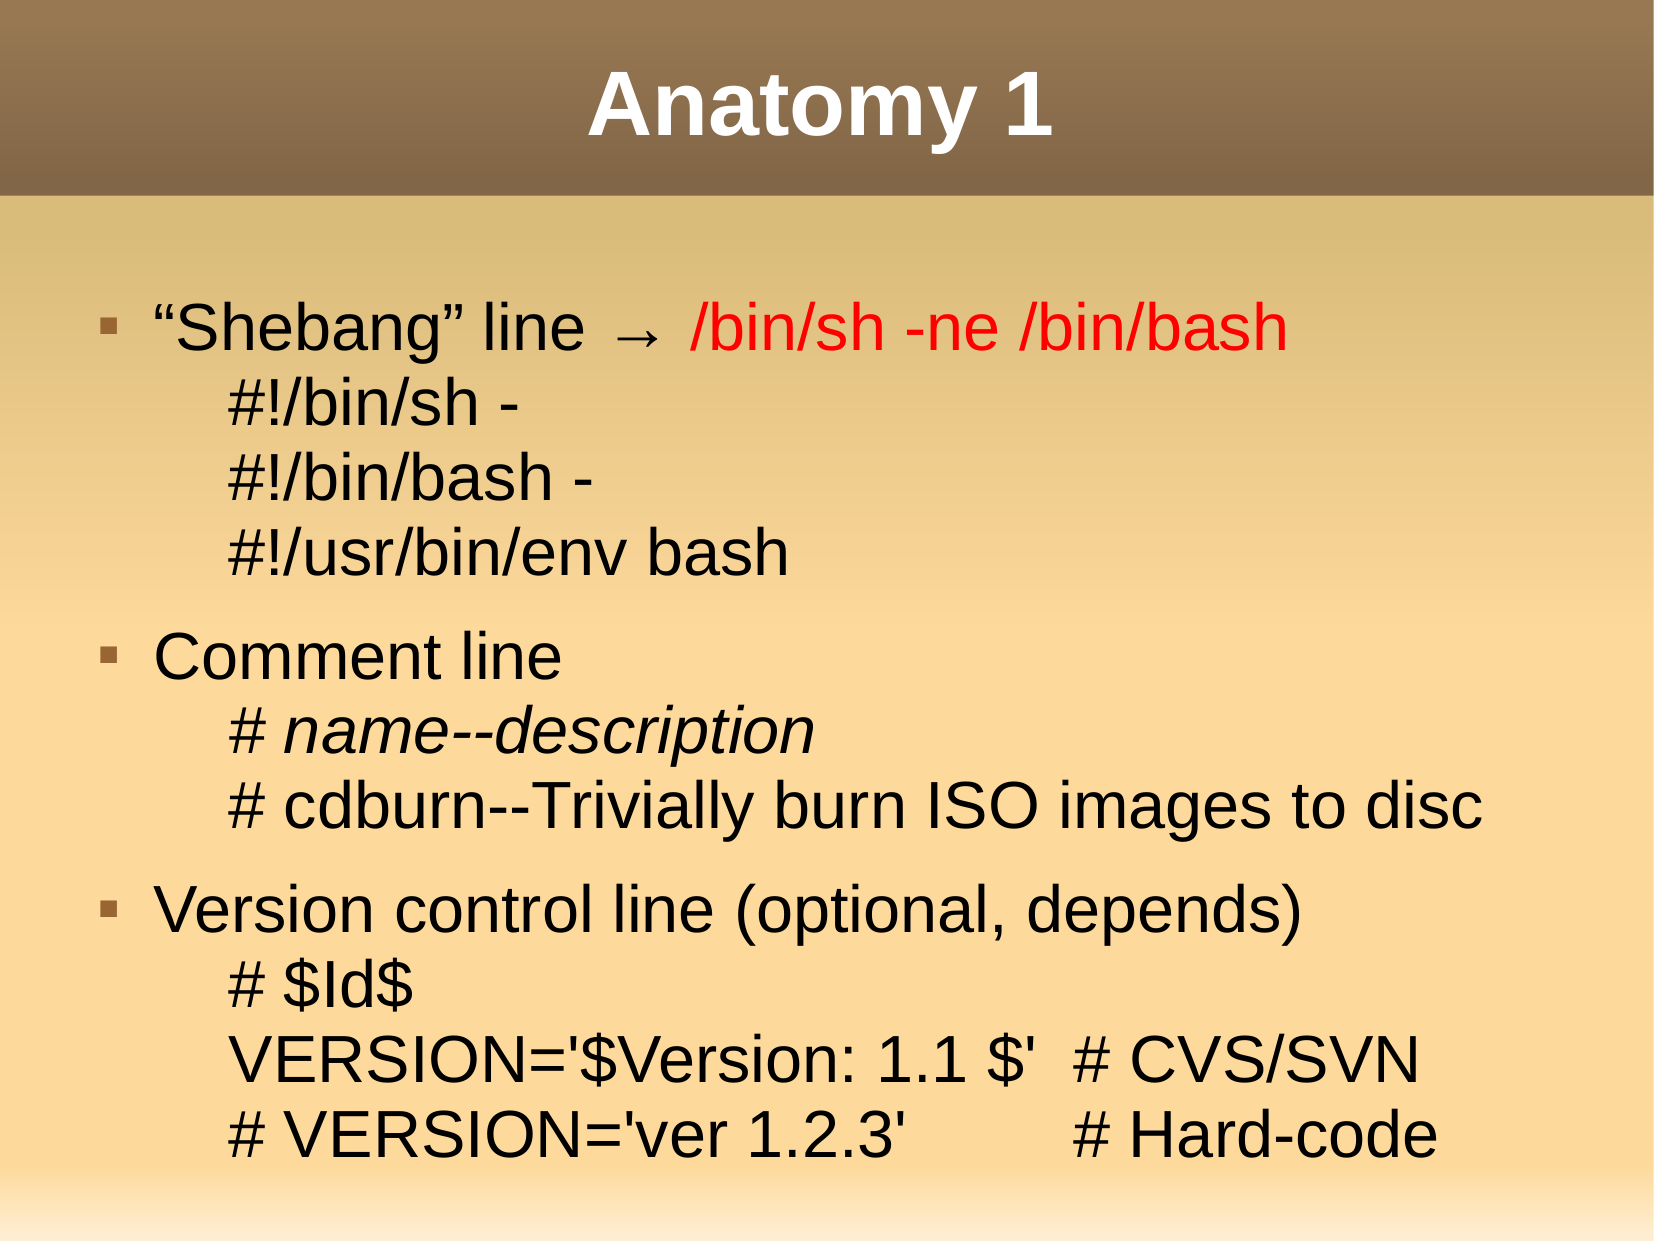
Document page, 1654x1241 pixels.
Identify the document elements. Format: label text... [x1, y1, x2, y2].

list “Shebang” line → /bin/sh -ne /bin/bash #!/bin/sh - #!/bin/bash - #!/usr/bin/env bash Comment line # name--description # cdburn--Trivially burn ISO images to disc Version control line (optional, depends) # $Id$ VERSION='$Version: 1.1 $' # CVS/SVN # VERSION='ver 1.2.3' # Hard-code [82, 290, 1571, 1172]
picture [0, 0, 1654, 1241]
title Anatomy 1 [76, 0, 1565, 208]
